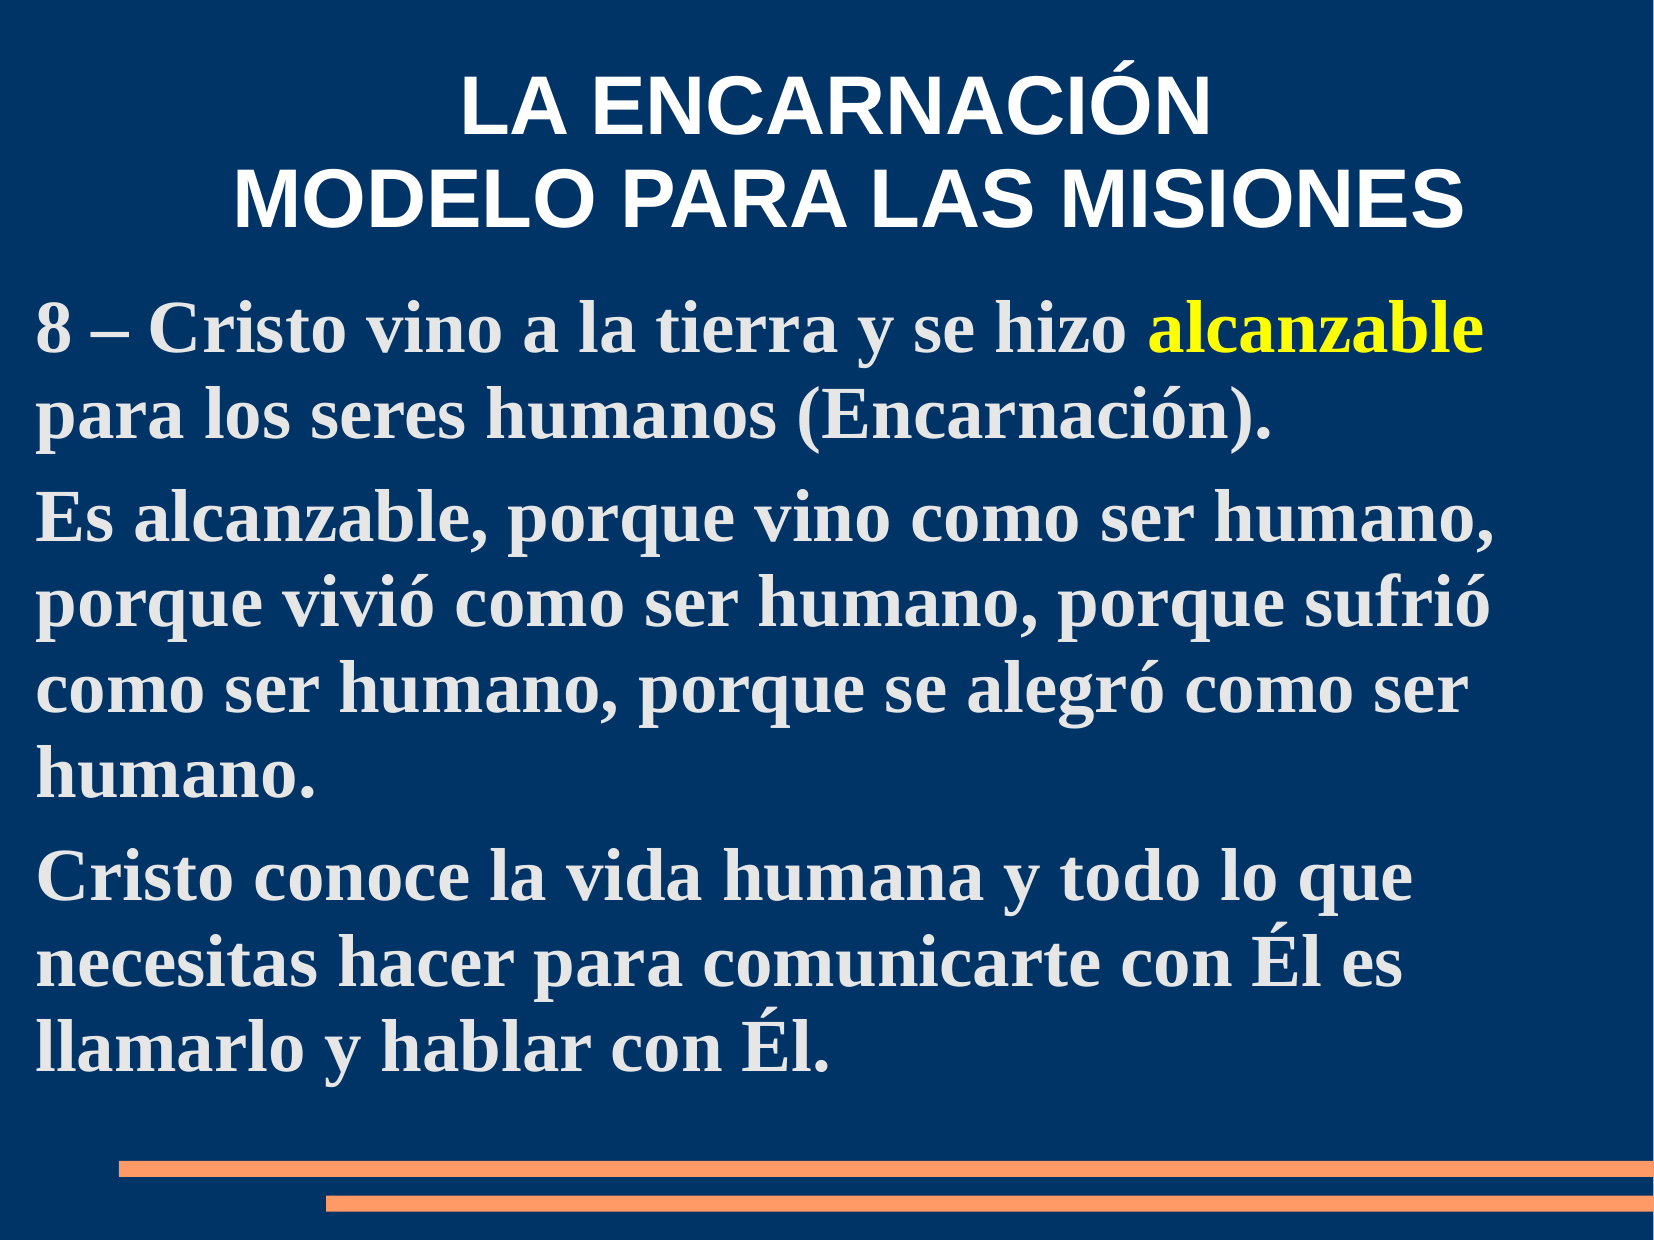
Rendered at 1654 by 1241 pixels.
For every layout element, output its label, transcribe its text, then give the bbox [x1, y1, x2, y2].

list 8 – Cristo vino a la tierra y se hizo alcanzable para los seres humanos (Encarnación). Es alcanzable, porque vino como ser humano, porque vivió como ser humano, porque sufrió como ser humano, porque se alegró como ser humano. Cristo conoce la vida humana y todo lo que necesitas hacer para comunicarte con Él es llamarlo y hablar con Él. [35, 280, 1595, 1111]
title LA ENCARNACIÓN MODELO PARA LAS MISIONES [121, 46, 1534, 254]
